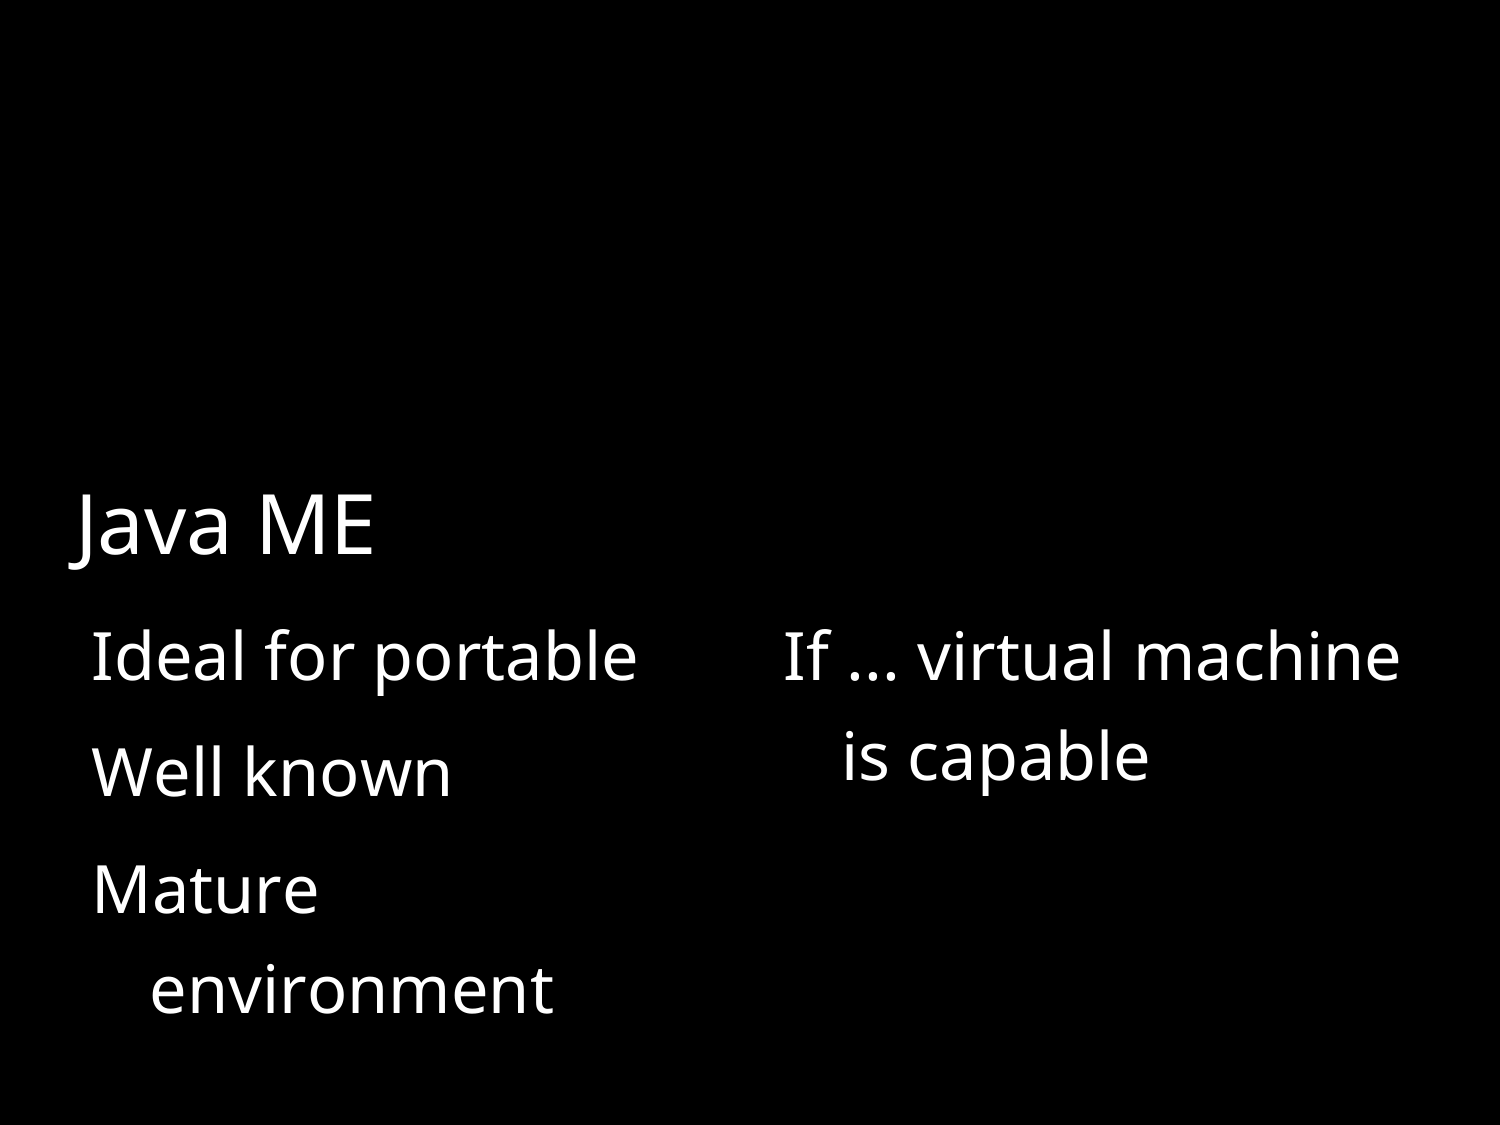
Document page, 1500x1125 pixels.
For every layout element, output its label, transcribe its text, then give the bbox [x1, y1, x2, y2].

title Java ME [75, 428, 1414, 616]
list If ... virtual machine is capable [766, 600, 1426, 1003]
list Ideal for portable Well known Mature environment [75, 600, 734, 998]
